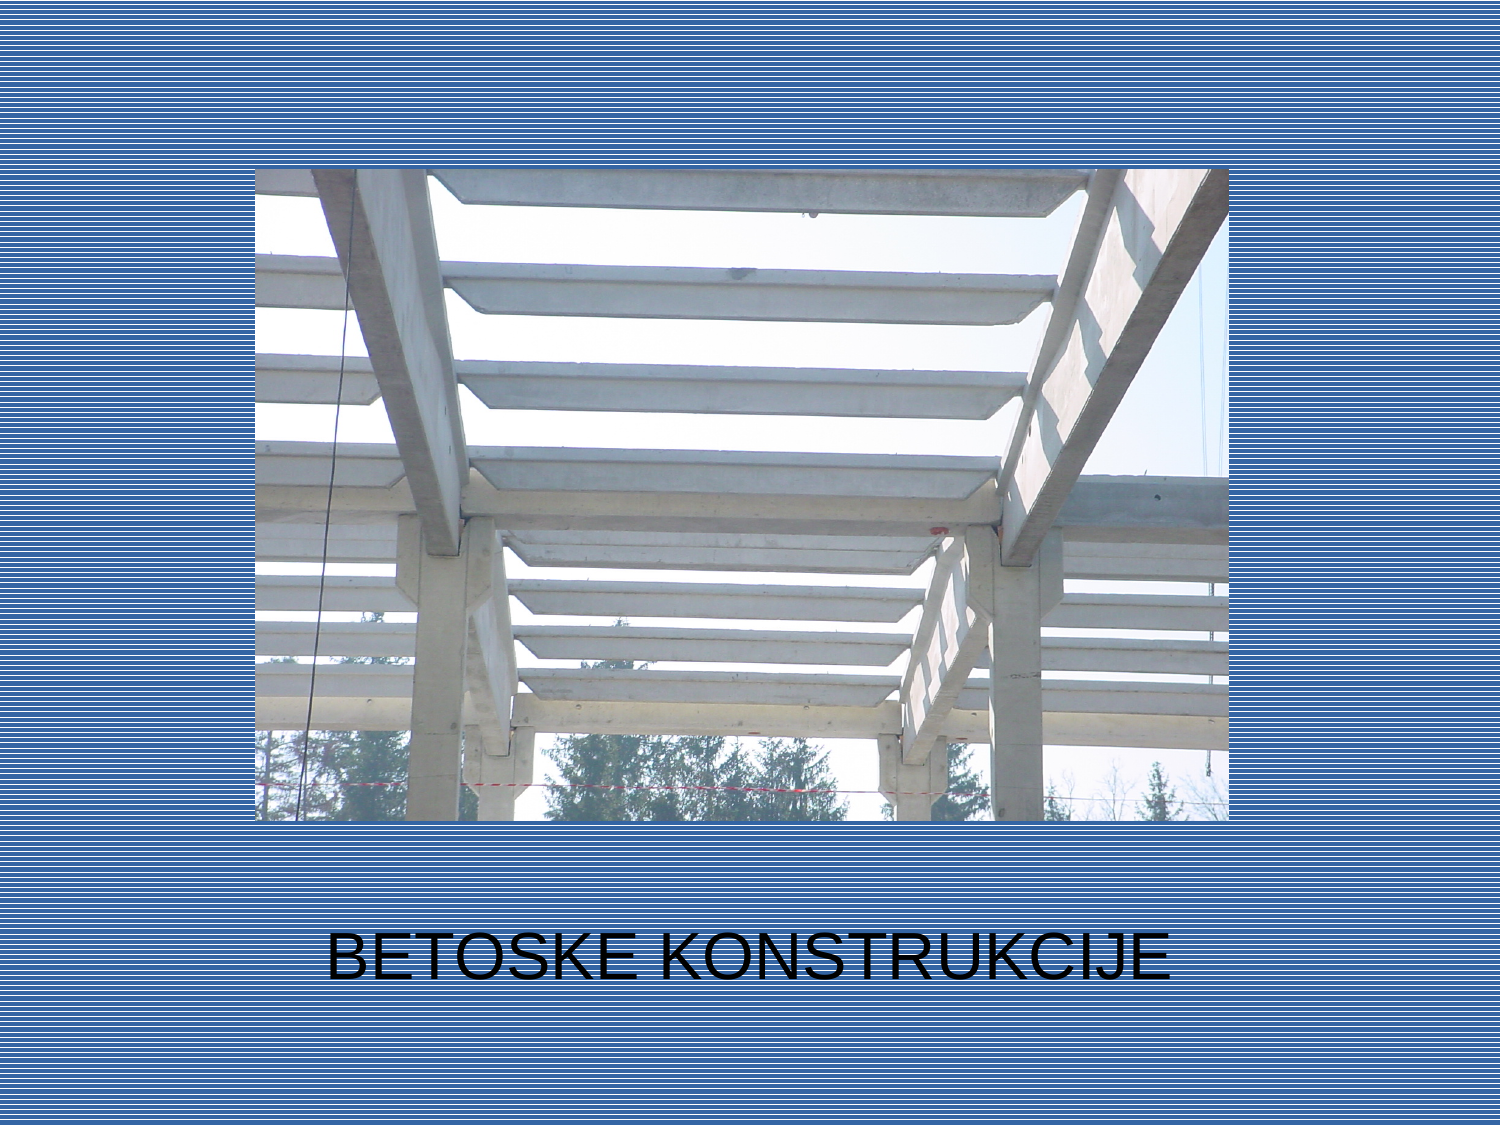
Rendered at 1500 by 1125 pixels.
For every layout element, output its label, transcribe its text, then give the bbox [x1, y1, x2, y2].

list BETOSKE KONSTRUKCIJE [75, 904, 1425, 1005]
picture [255, 169, 1229, 822]
